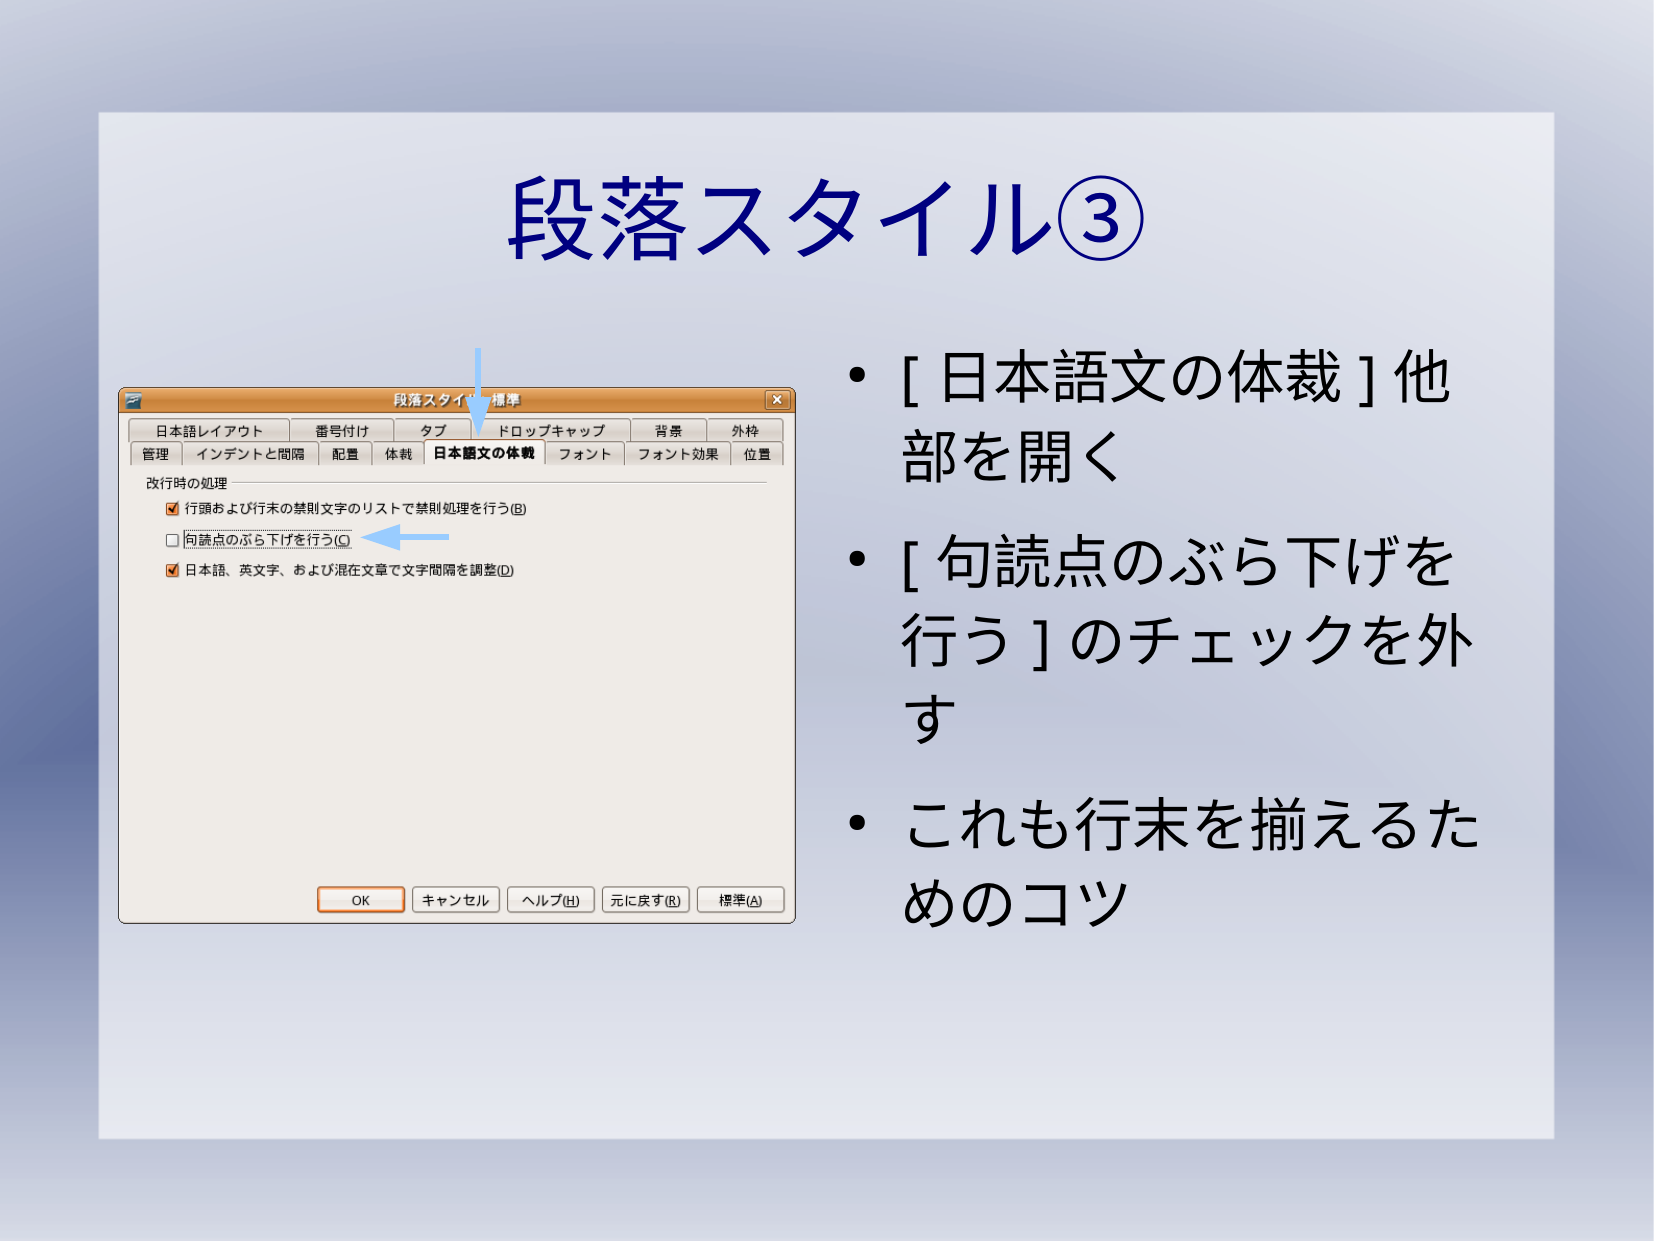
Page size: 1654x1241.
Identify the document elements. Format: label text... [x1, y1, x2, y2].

list [日本語文の体裁]他部を開く [句読点のぶら下げを行う]のチェックを外す これも行末を揃えるためのコツ [829, 336, 1507, 960]
title 段落スタイル③ [118, 121, 1536, 315]
picture [0, 0, 1654, 1241]
